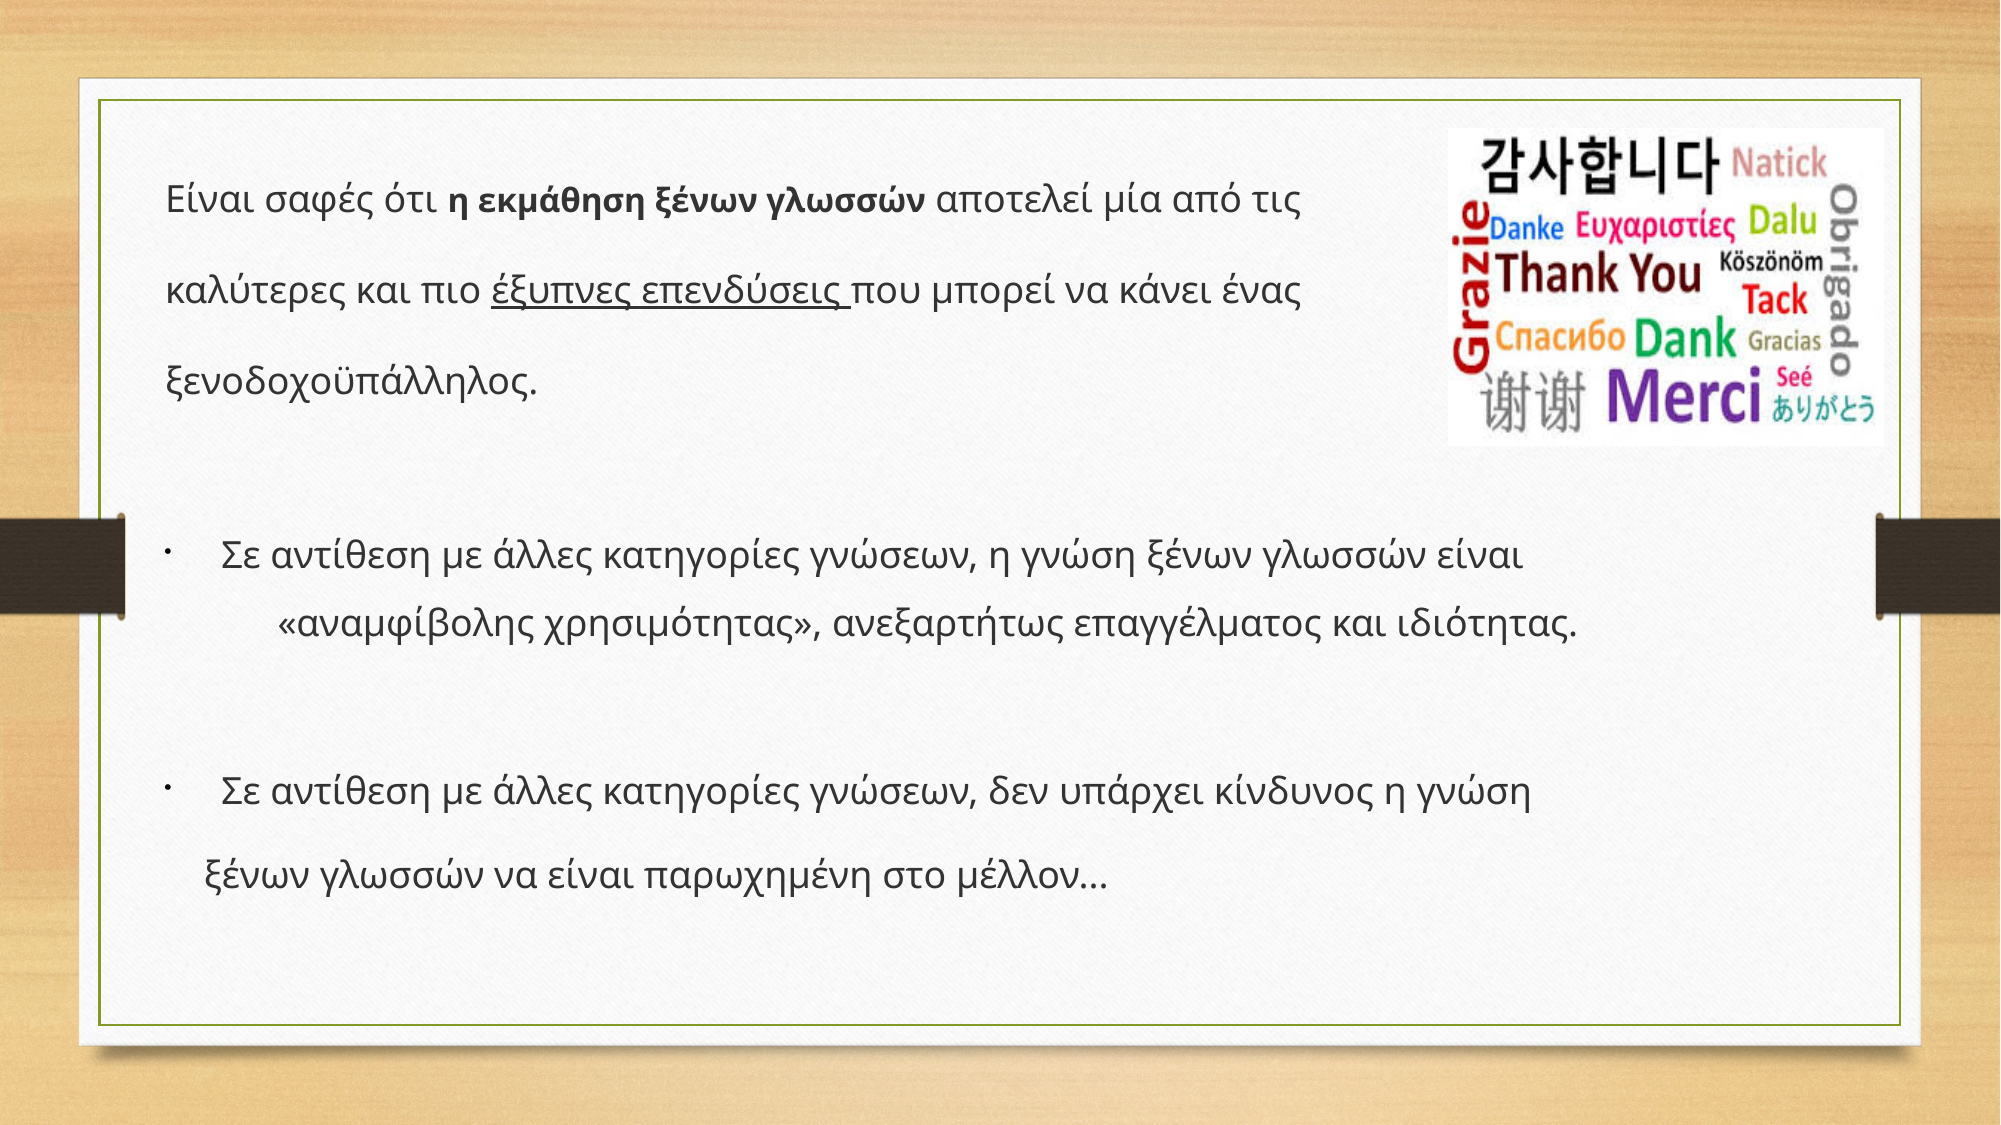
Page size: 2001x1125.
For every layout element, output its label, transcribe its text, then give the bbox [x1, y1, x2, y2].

text_box Είναι σαφές ότι η εκμάθηση ξένων γλωσσών αποτελεί μία από τις καλύτερες και πιο έξυπνες επενδύσεις που μπορεί να κάνει ένας ξενοδοχοϋπάλληλος. Σε αντίθεση με άλλες κατηγορίες γνώσεων, η γνώση ξένων γλωσσών είναι «αναμφίβολης χρησιμότητας», ανεξαρτήτως επαγγέλματος και ιδιότητας. Σε αντίθεση με άλλες κατηγορίες γνώσεων, δεν υπάρχει κίνδυνος η γνώση ξένων γλωσσών να είναι παρωχημένη στο μέλλον... [150, 144, 1785, 981]
picture [1448, 128, 1884, 446]
